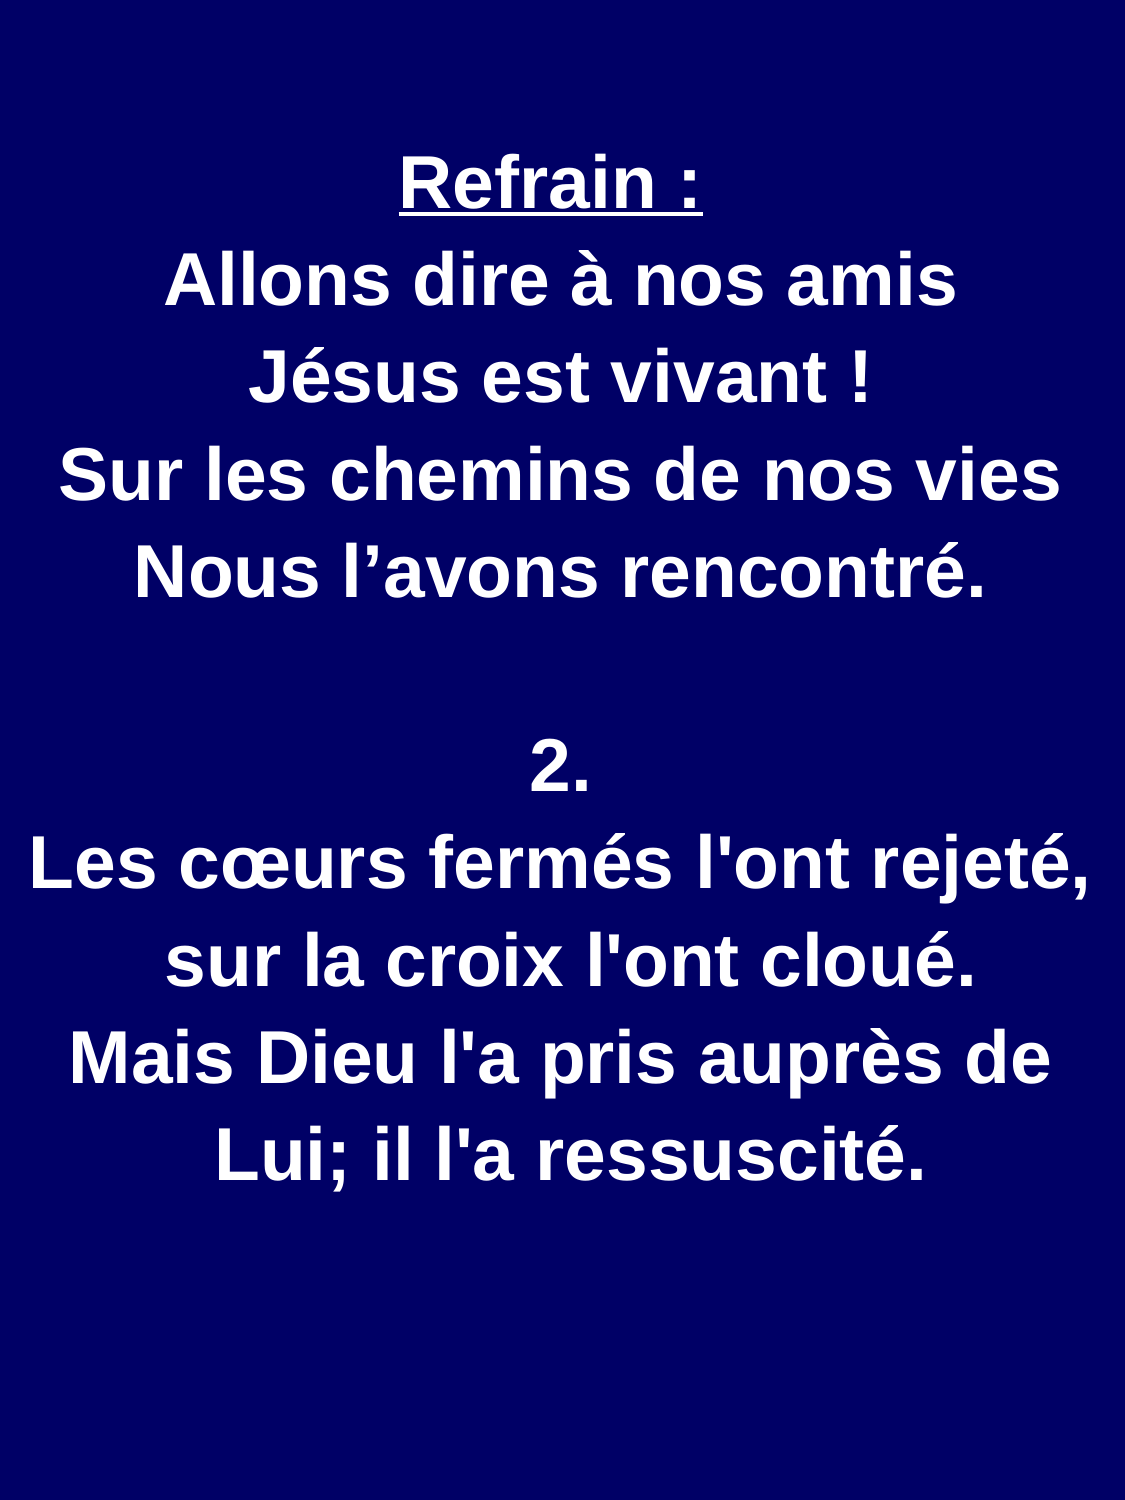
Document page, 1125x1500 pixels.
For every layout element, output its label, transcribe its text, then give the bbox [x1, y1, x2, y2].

text_box Refrain : Allons dire à nos amis Jésus est vivant ! Sur les chemins de nos vies Nous l’avons rencontré. 2. Les cœurs fermés l'ont rejeté, sur la croix l'ont cloué. Mais Dieu l'a pris auprès de Lui; il l'a ressuscité. [11, 35, 1111, 1441]
